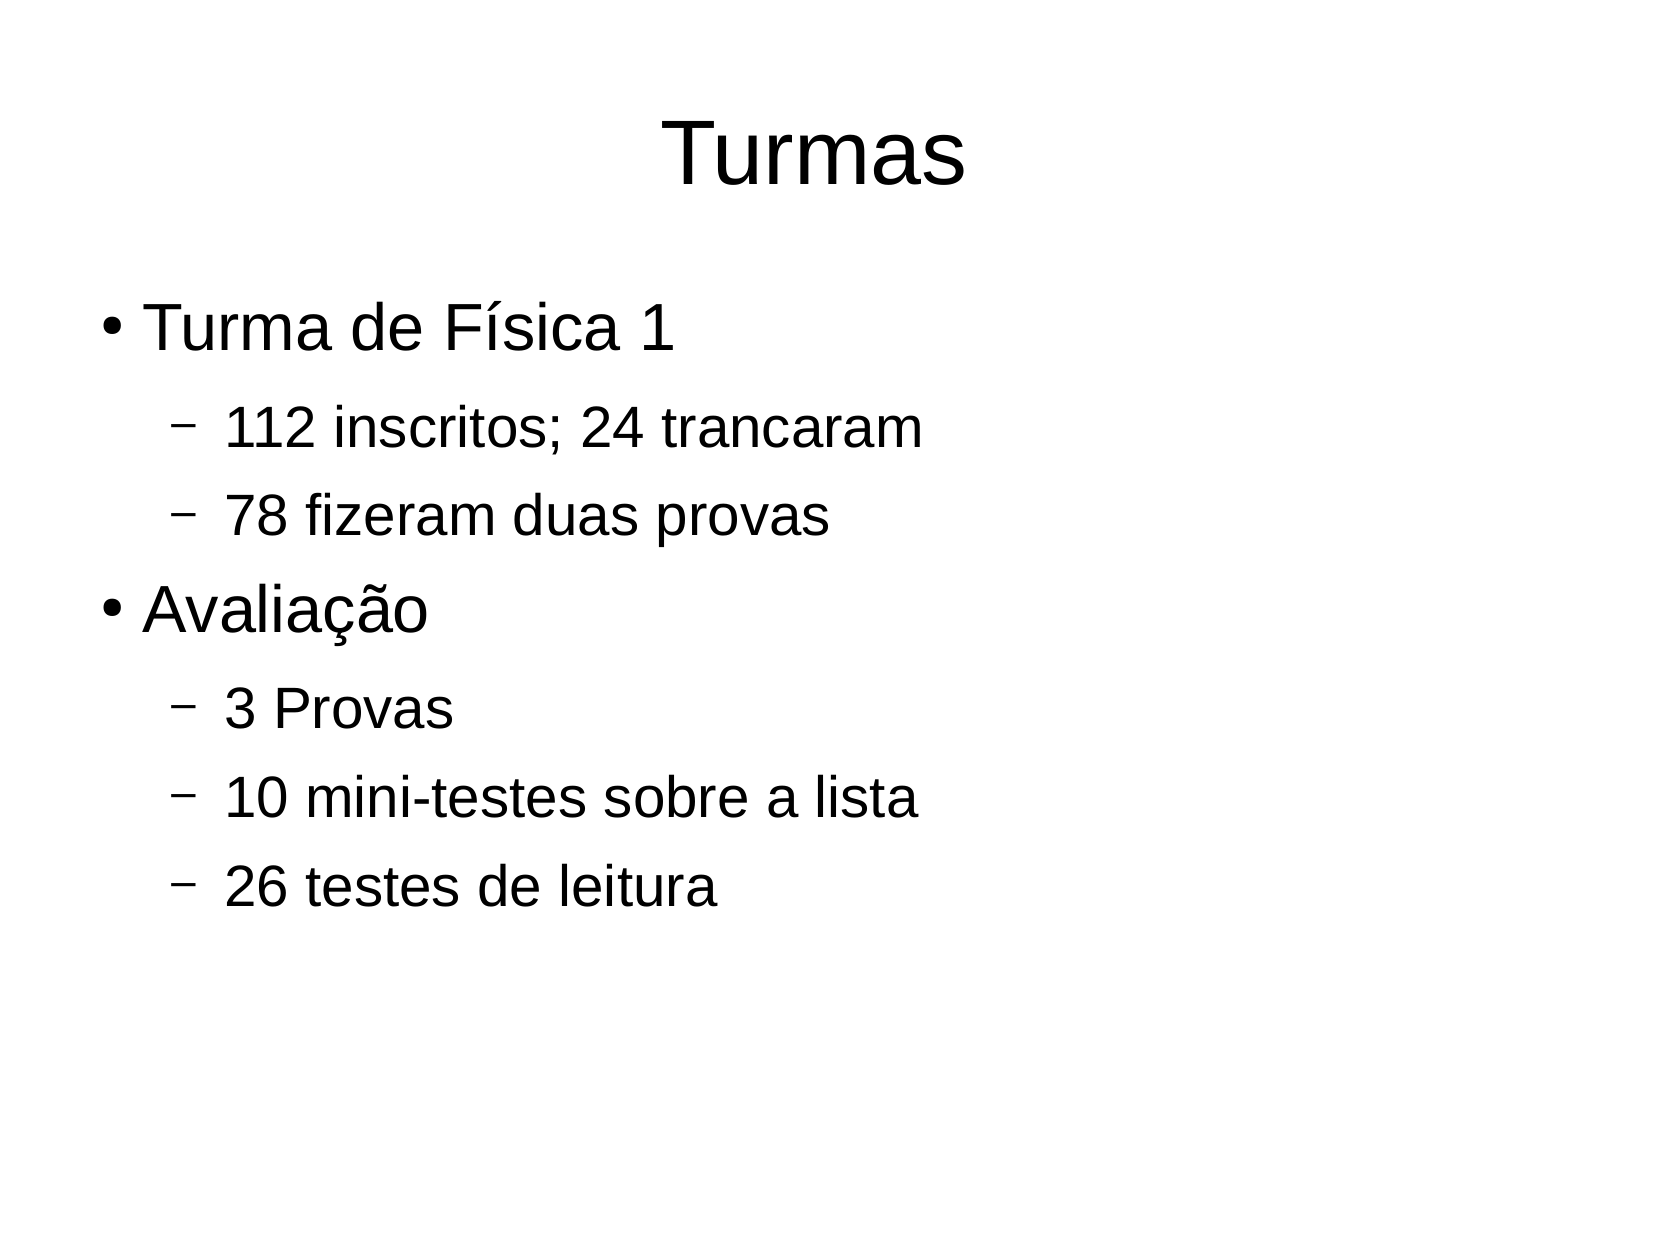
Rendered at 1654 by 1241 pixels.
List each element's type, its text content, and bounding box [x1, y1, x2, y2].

title Turmas [82, 49, 1571, 257]
list Turma de Física 1 112 inscritos; 24 trancaram 78 fizeram duas provas Avaliação 3 Provas 10 mini-testes sobre a lista 26 testes de leitura [82, 290, 1571, 1109]
